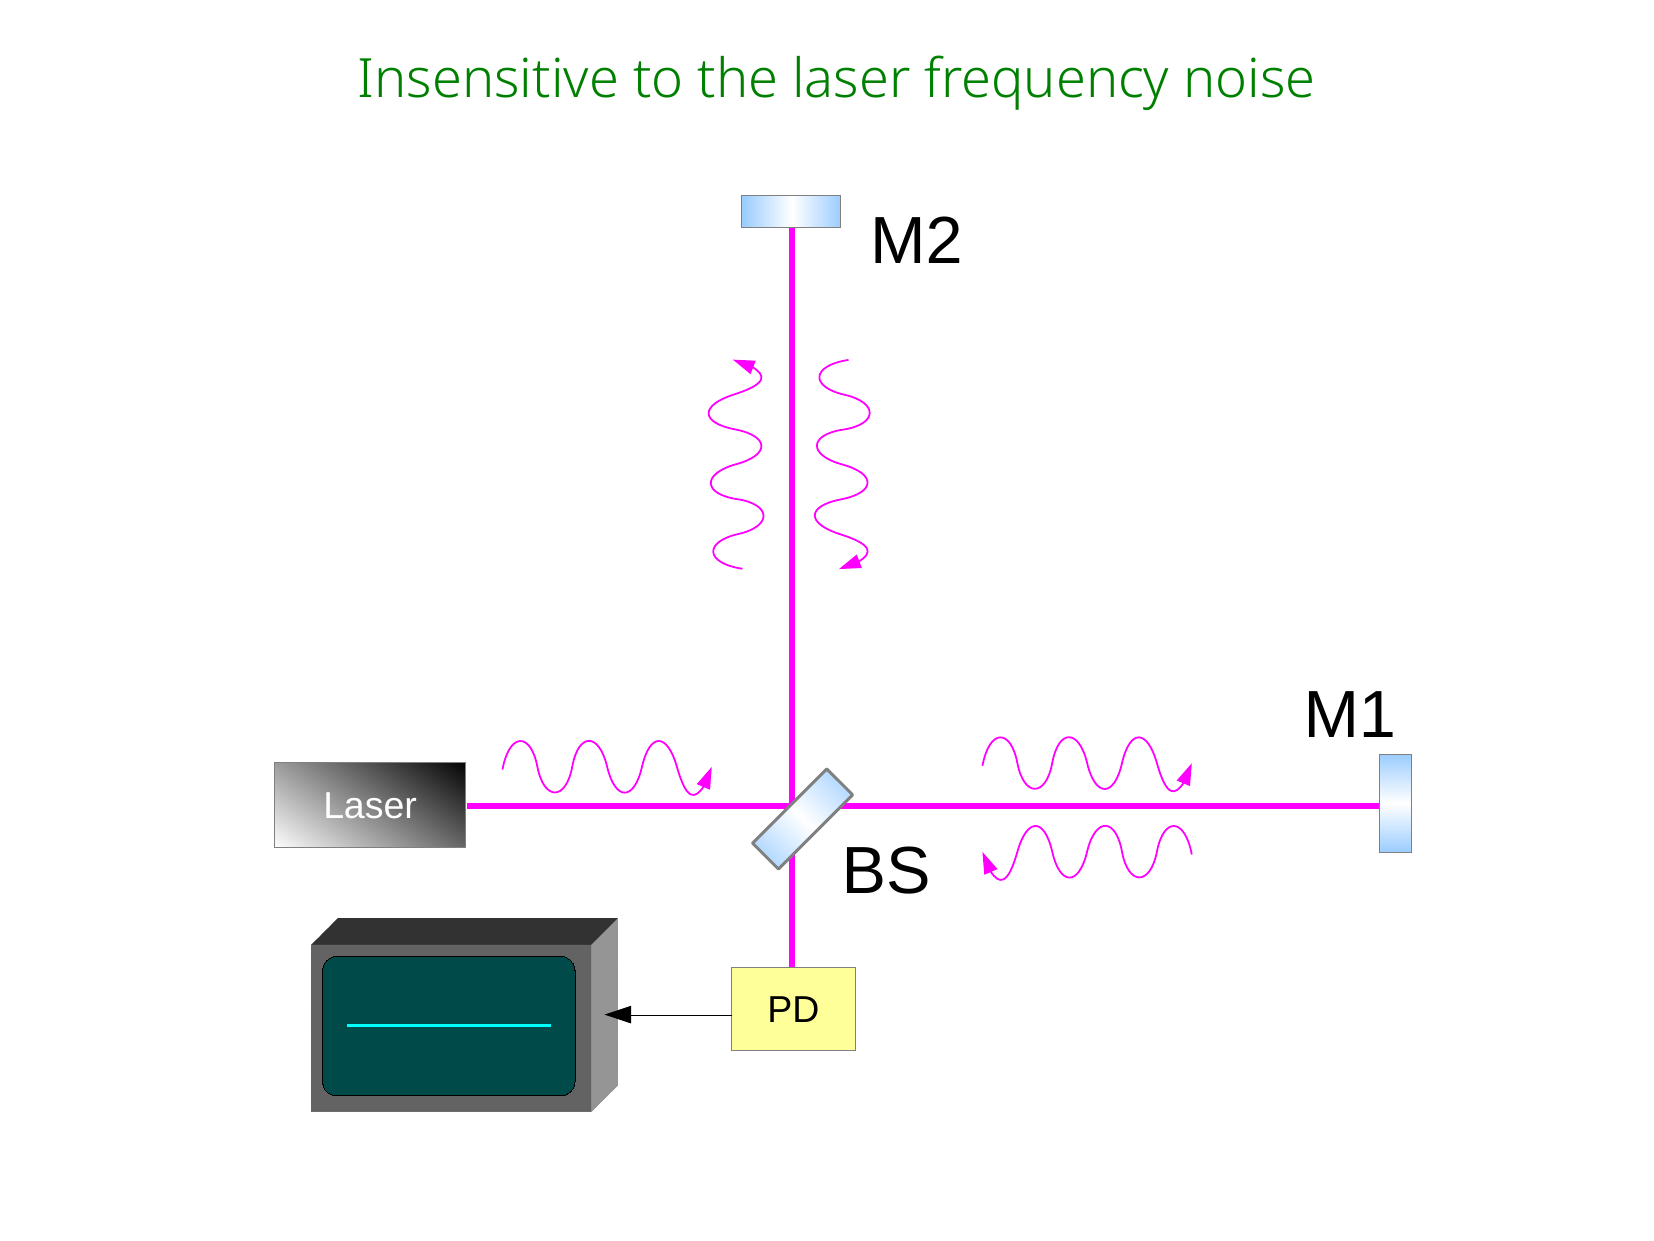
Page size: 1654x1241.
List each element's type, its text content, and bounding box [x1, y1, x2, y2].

text_box M2 [855, 195, 1044, 286]
text_box Laser [274, 762, 466, 848]
text_box Insensitive to the laser frequency noise [343, 32, 1434, 129]
text_box PD [731, 967, 856, 1051]
text_box [1379, 760, 1412, 853]
text_box BS [826, 825, 980, 916]
text_box [752, 768, 853, 870]
text_box [311, 918, 617, 1111]
text_box M1 [1288, 669, 1477, 760]
text_box [741, 195, 841, 228]
